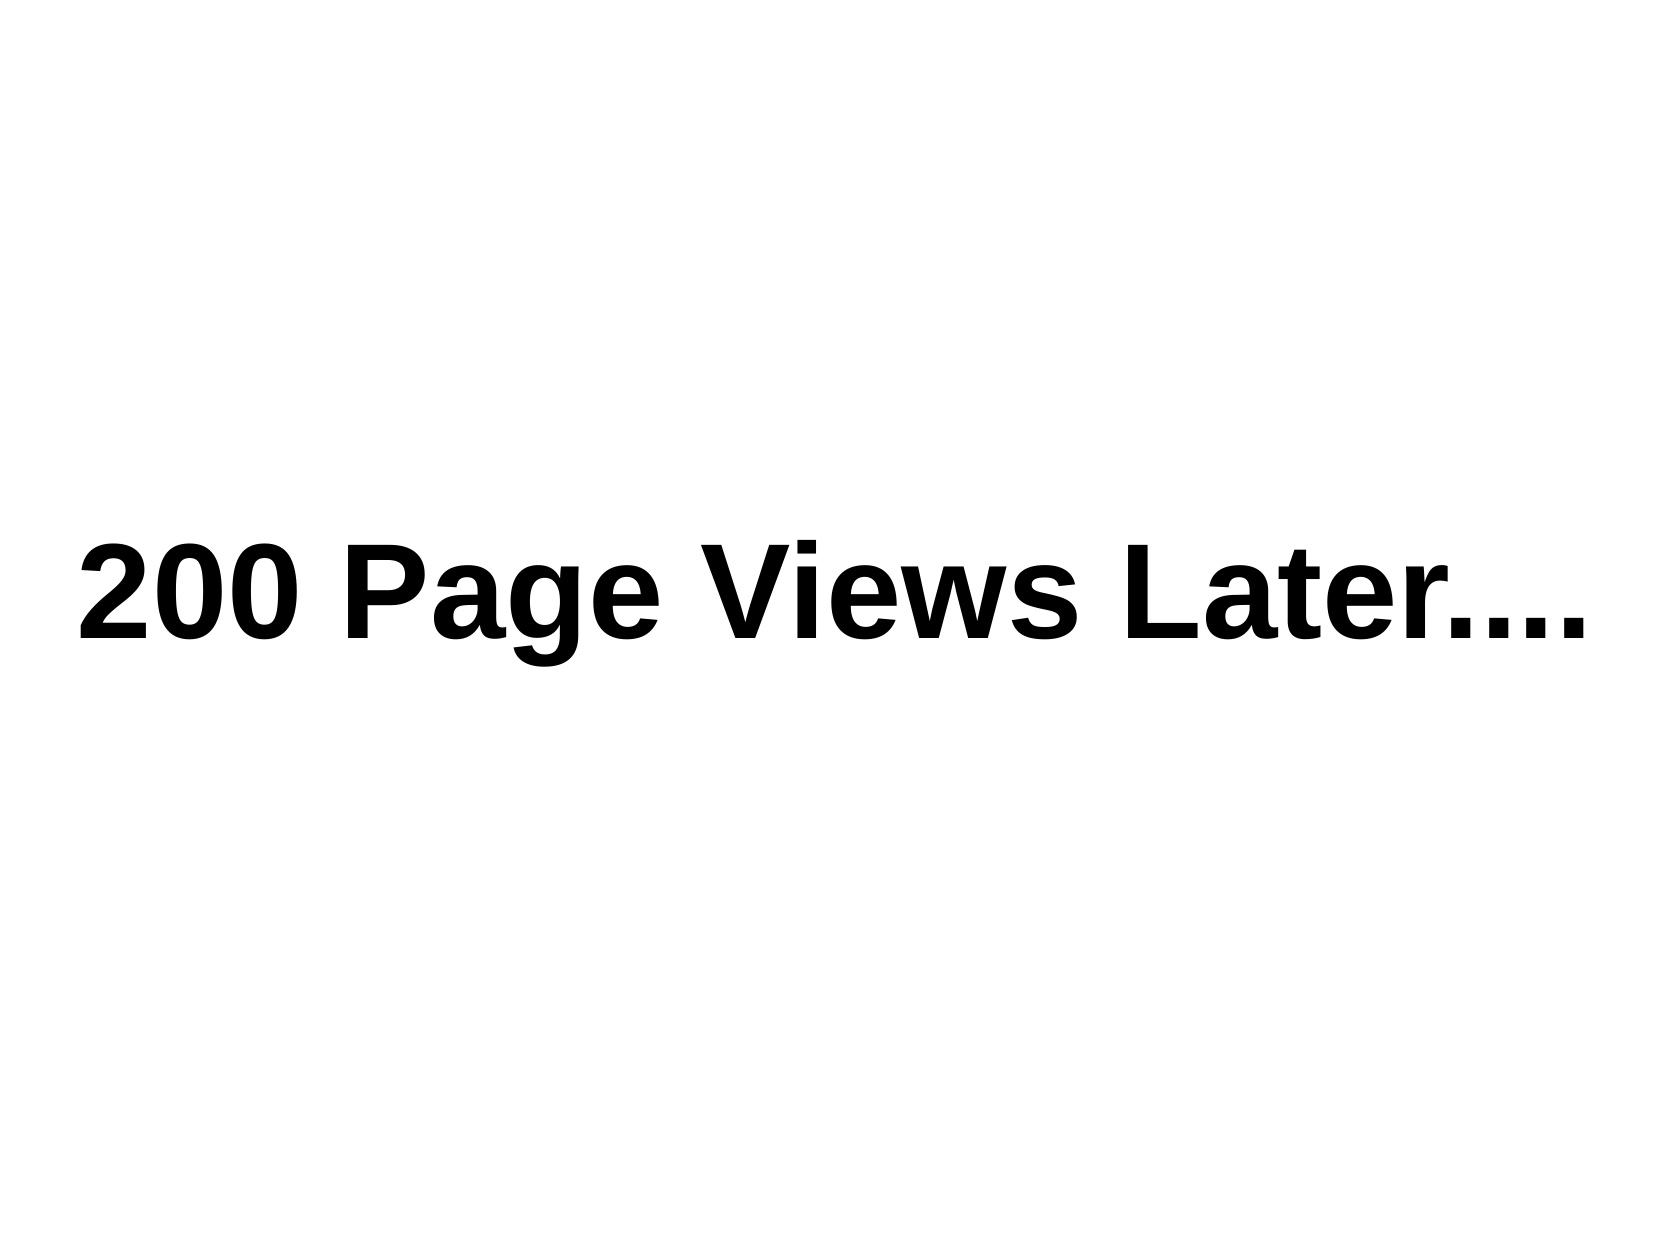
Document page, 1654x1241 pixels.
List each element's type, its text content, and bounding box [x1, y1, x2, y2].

text_box 200 Page Views Later.... [62, 508, 1611, 676]
